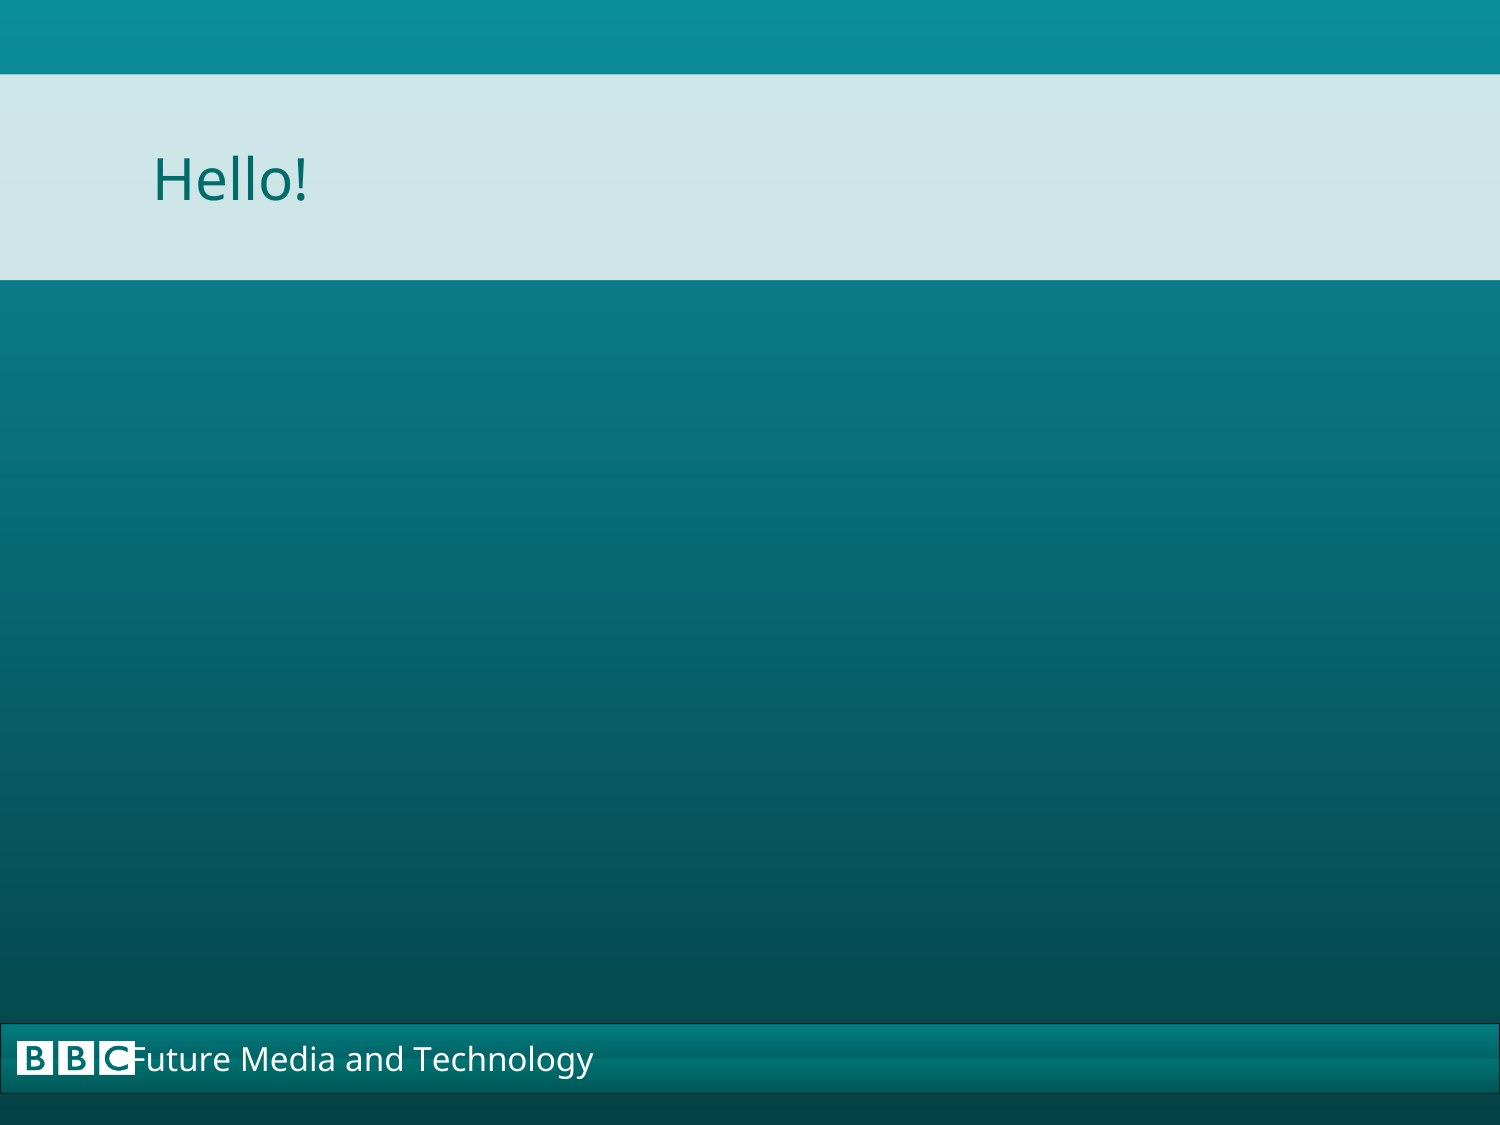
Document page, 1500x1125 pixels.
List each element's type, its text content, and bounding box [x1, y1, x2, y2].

title Hello! [137, 84, 1426, 272]
picture [17, 1041, 135, 1075]
